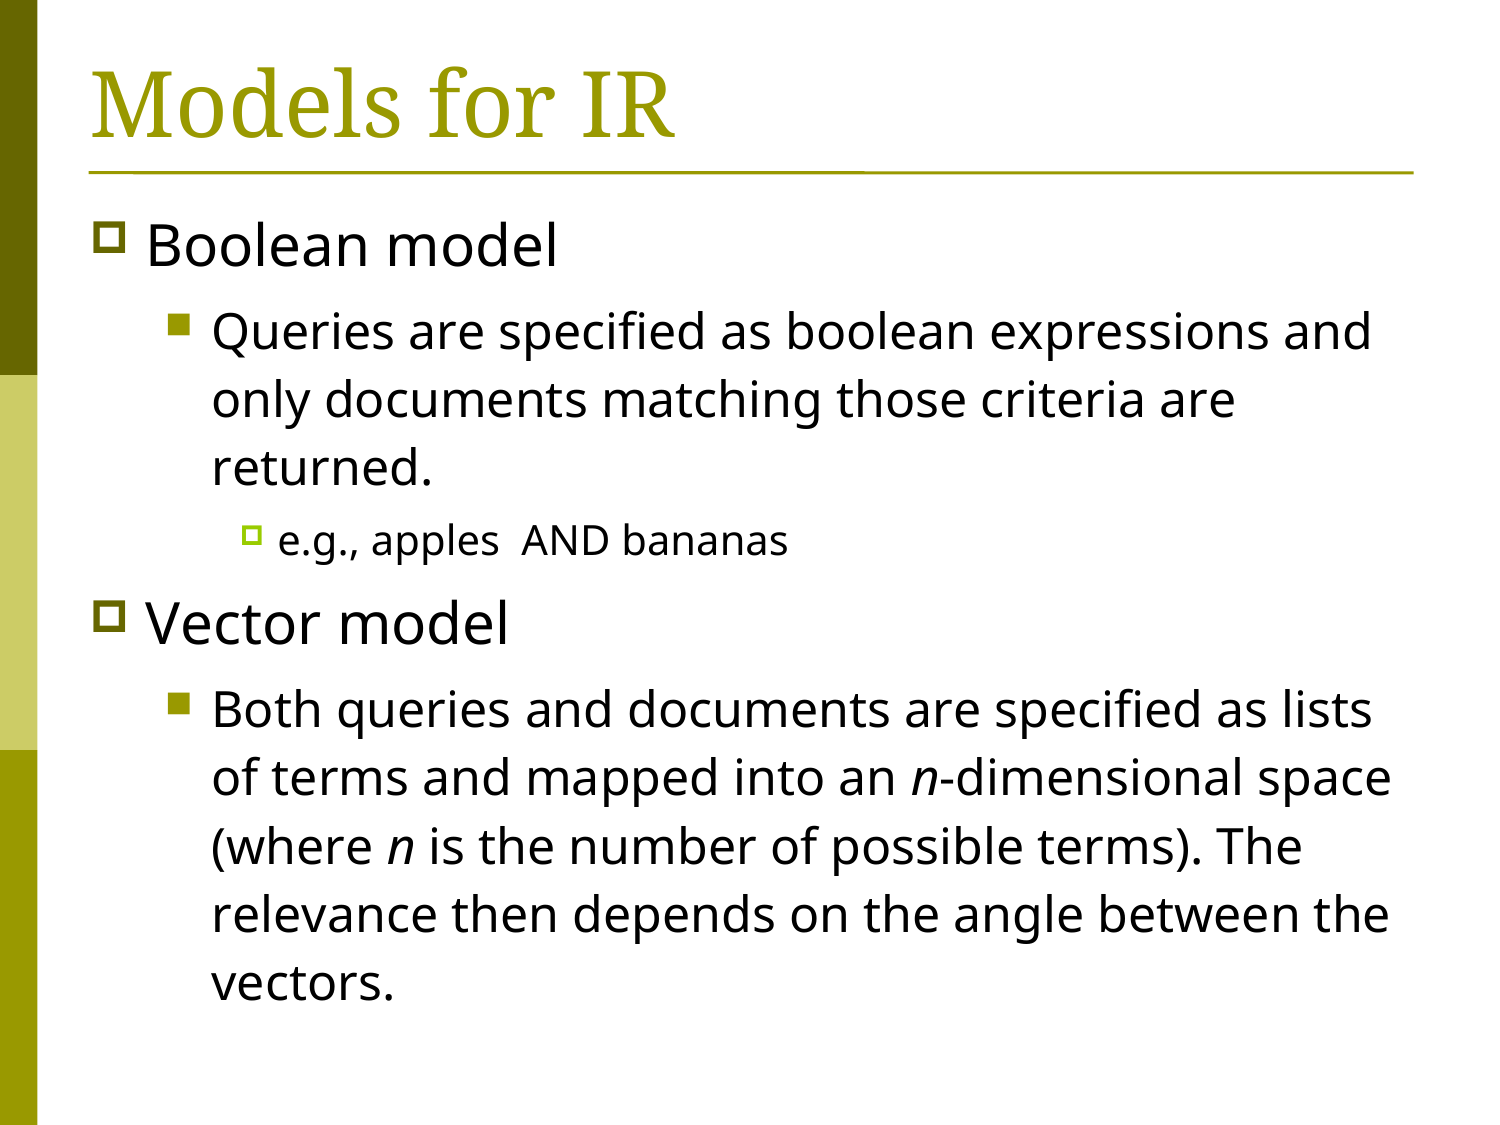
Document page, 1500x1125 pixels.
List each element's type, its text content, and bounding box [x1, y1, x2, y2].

title Models for IR [75, 45, 1426, 173]
list Boolean model Queries are specified as boolean expressions and only documents matching those criteria are returned. e.g., apples AND bananas Vector model Both queries and documents are specified as lists of terms and mapped into an n-dimensional space (where n is the number of possible terms). The relevance then depends on the angle between the vectors. [75, 196, 1426, 1006]
